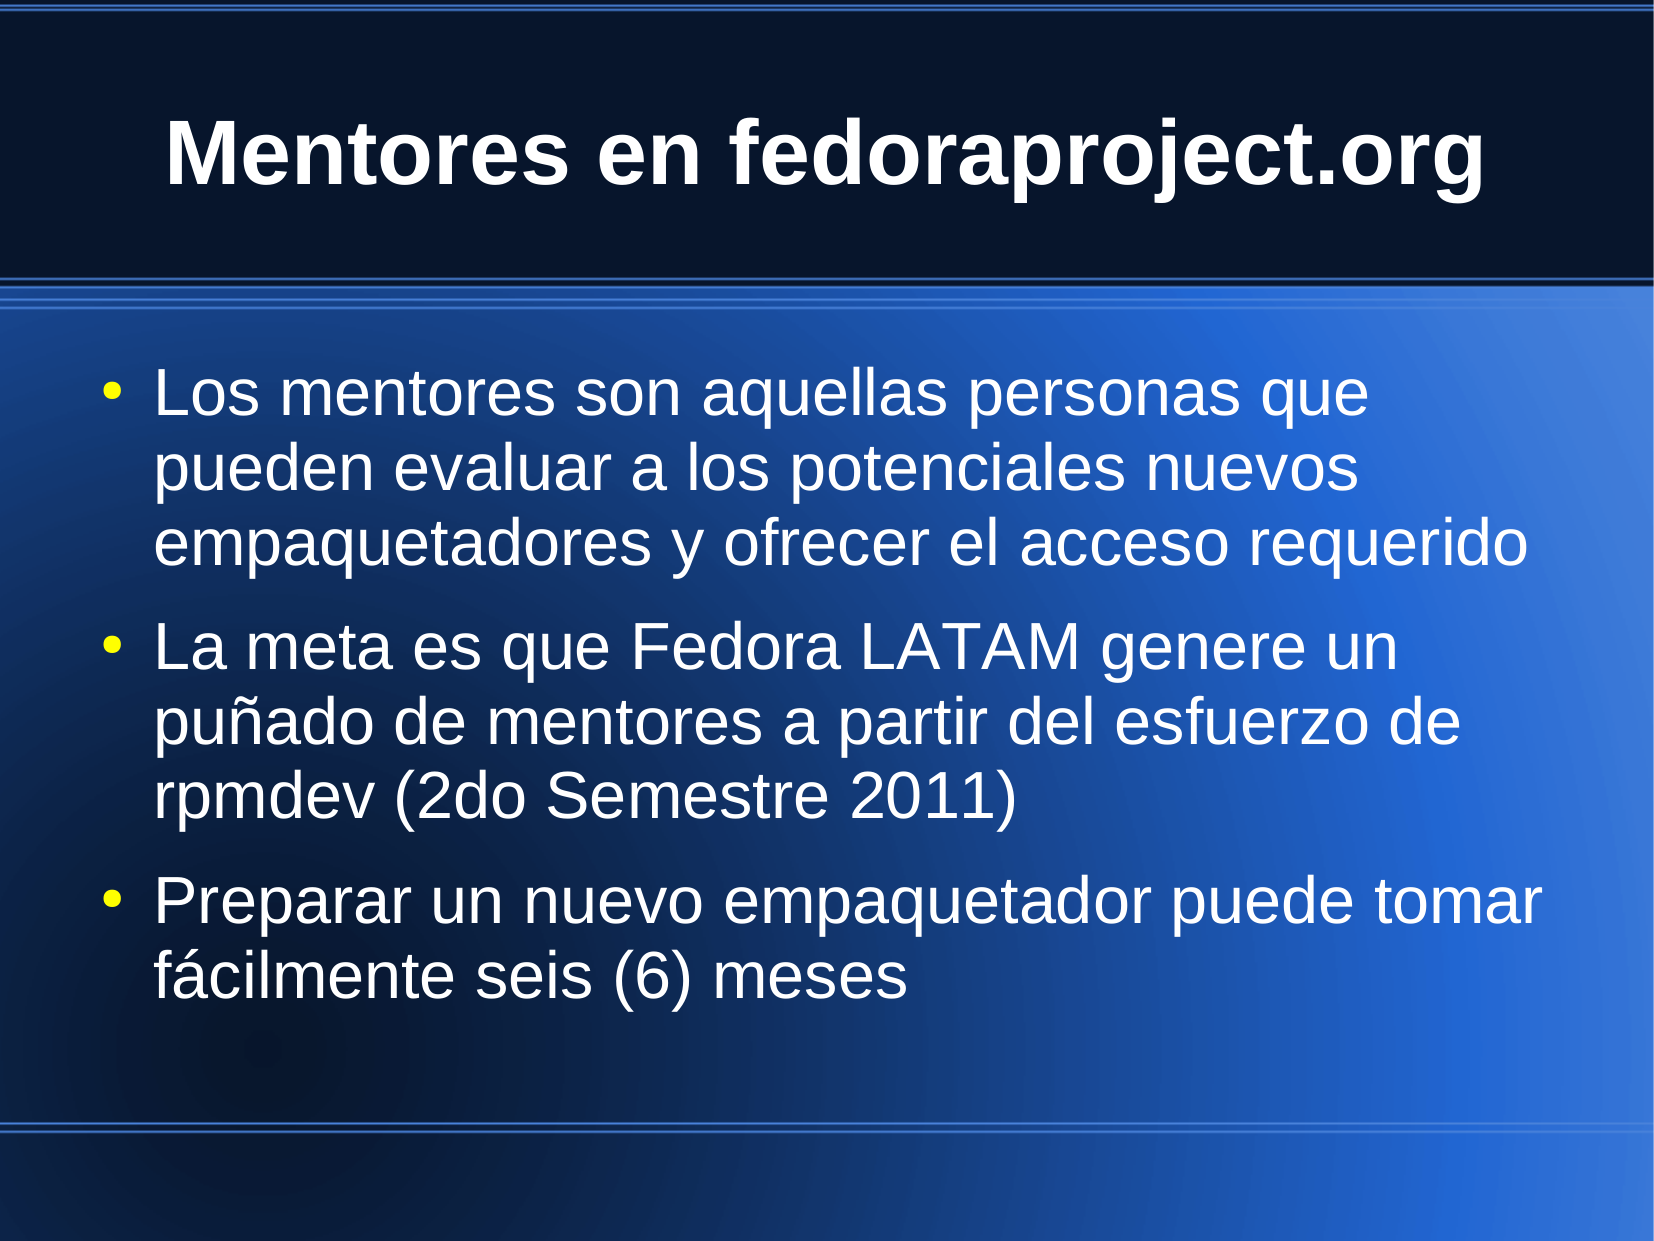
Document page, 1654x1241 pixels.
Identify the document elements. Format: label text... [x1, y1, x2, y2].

title Mentores en fedoraproject.org [82, 56, 1571, 250]
picture [0, 0, 1654, 1241]
list Los mentores son aquellas personas que pueden evaluar a los potenciales nuevos empaquetadores y ofrecer el acceso requerido La meta es que Fedora LATAM genere un puñado de mentores a partir del esfuerzo de rpmdev (2do Semestre 2011) Preparar un nuevo empaquetador puede tomar fácilmente seis (6) meses [82, 355, 1571, 1043]
